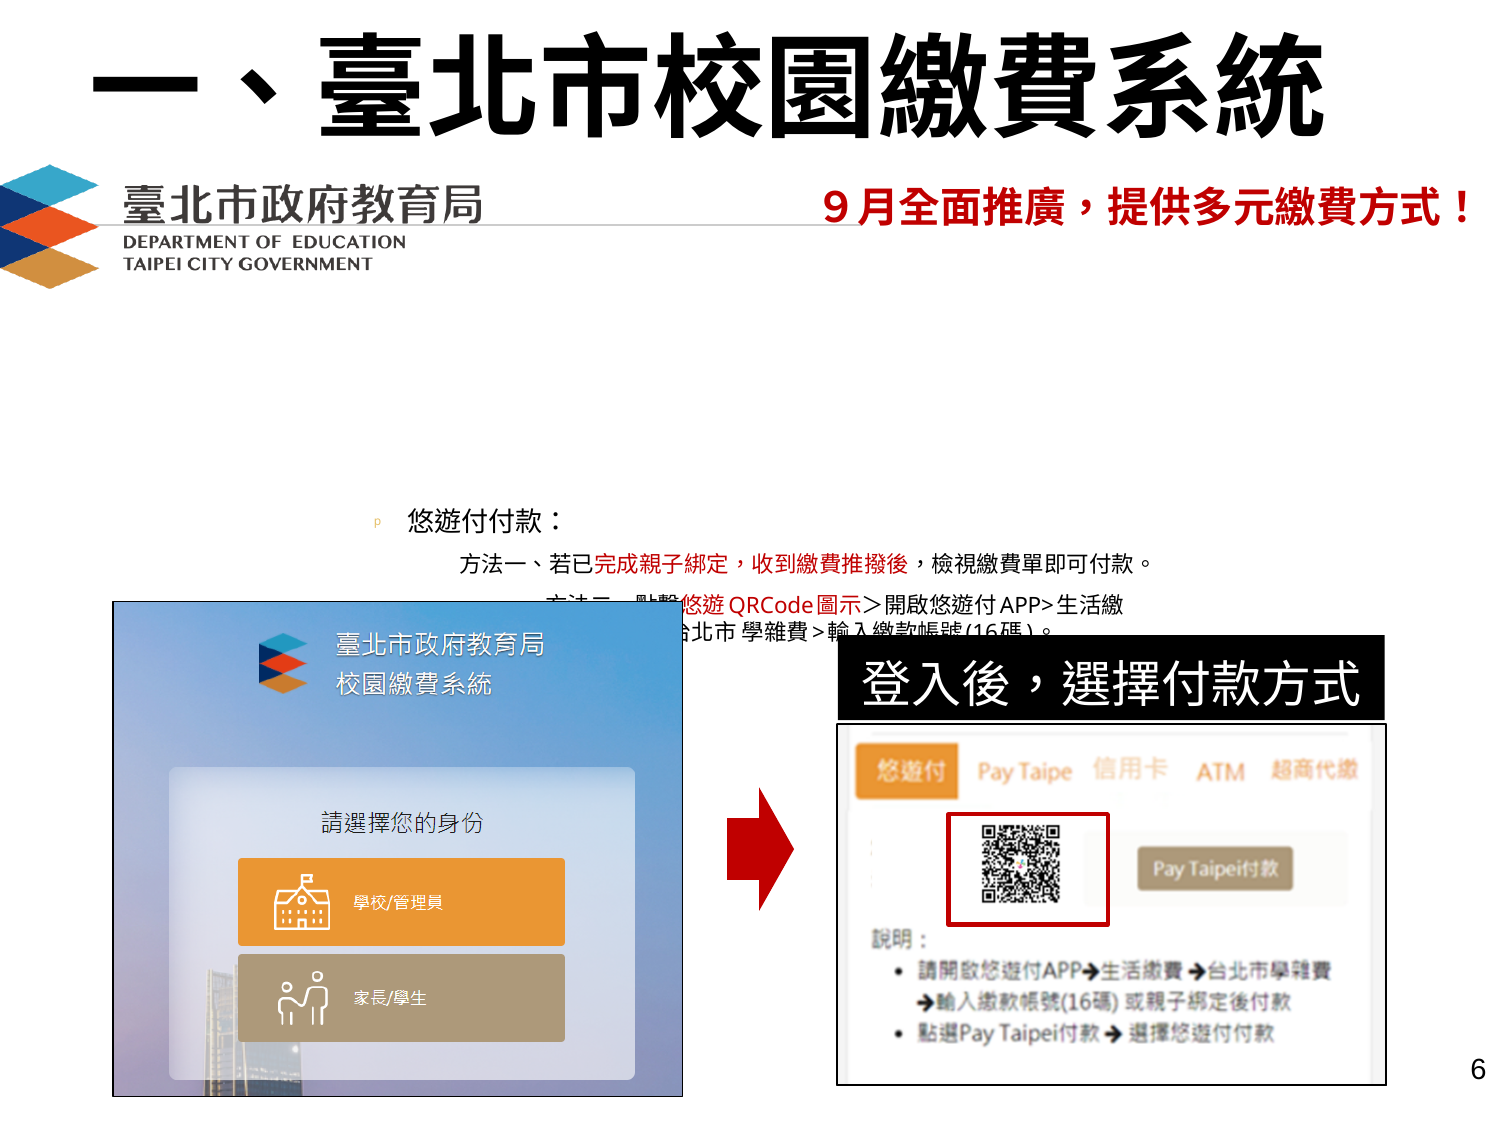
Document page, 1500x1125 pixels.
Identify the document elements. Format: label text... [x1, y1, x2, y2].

text_box 一、臺北市校園繳費系統 [62, 0, 1500, 206]
text_box 登入後，選擇付款方式 [837, 635, 1385, 721]
picture [836, 723, 1387, 1086]
text_box [727, 787, 795, 911]
picture [113, 602, 682, 1096]
text_box ９月全面推廣，提供多元繳費方式！ [800, 158, 1476, 254]
list 悠遊付付款： 方法一、若已完成親子綁定，收到繳費推撥後，檢視繳費單即可付款。 方法二、點擊悠遊QRCode圖示＞開啟悠遊付APP>生活繳費>台北市 學雜費>輸入繳款帳號(16碼)。 [58, 285, 1486, 572]
text_box 6 [1455, 1042, 1500, 1103]
